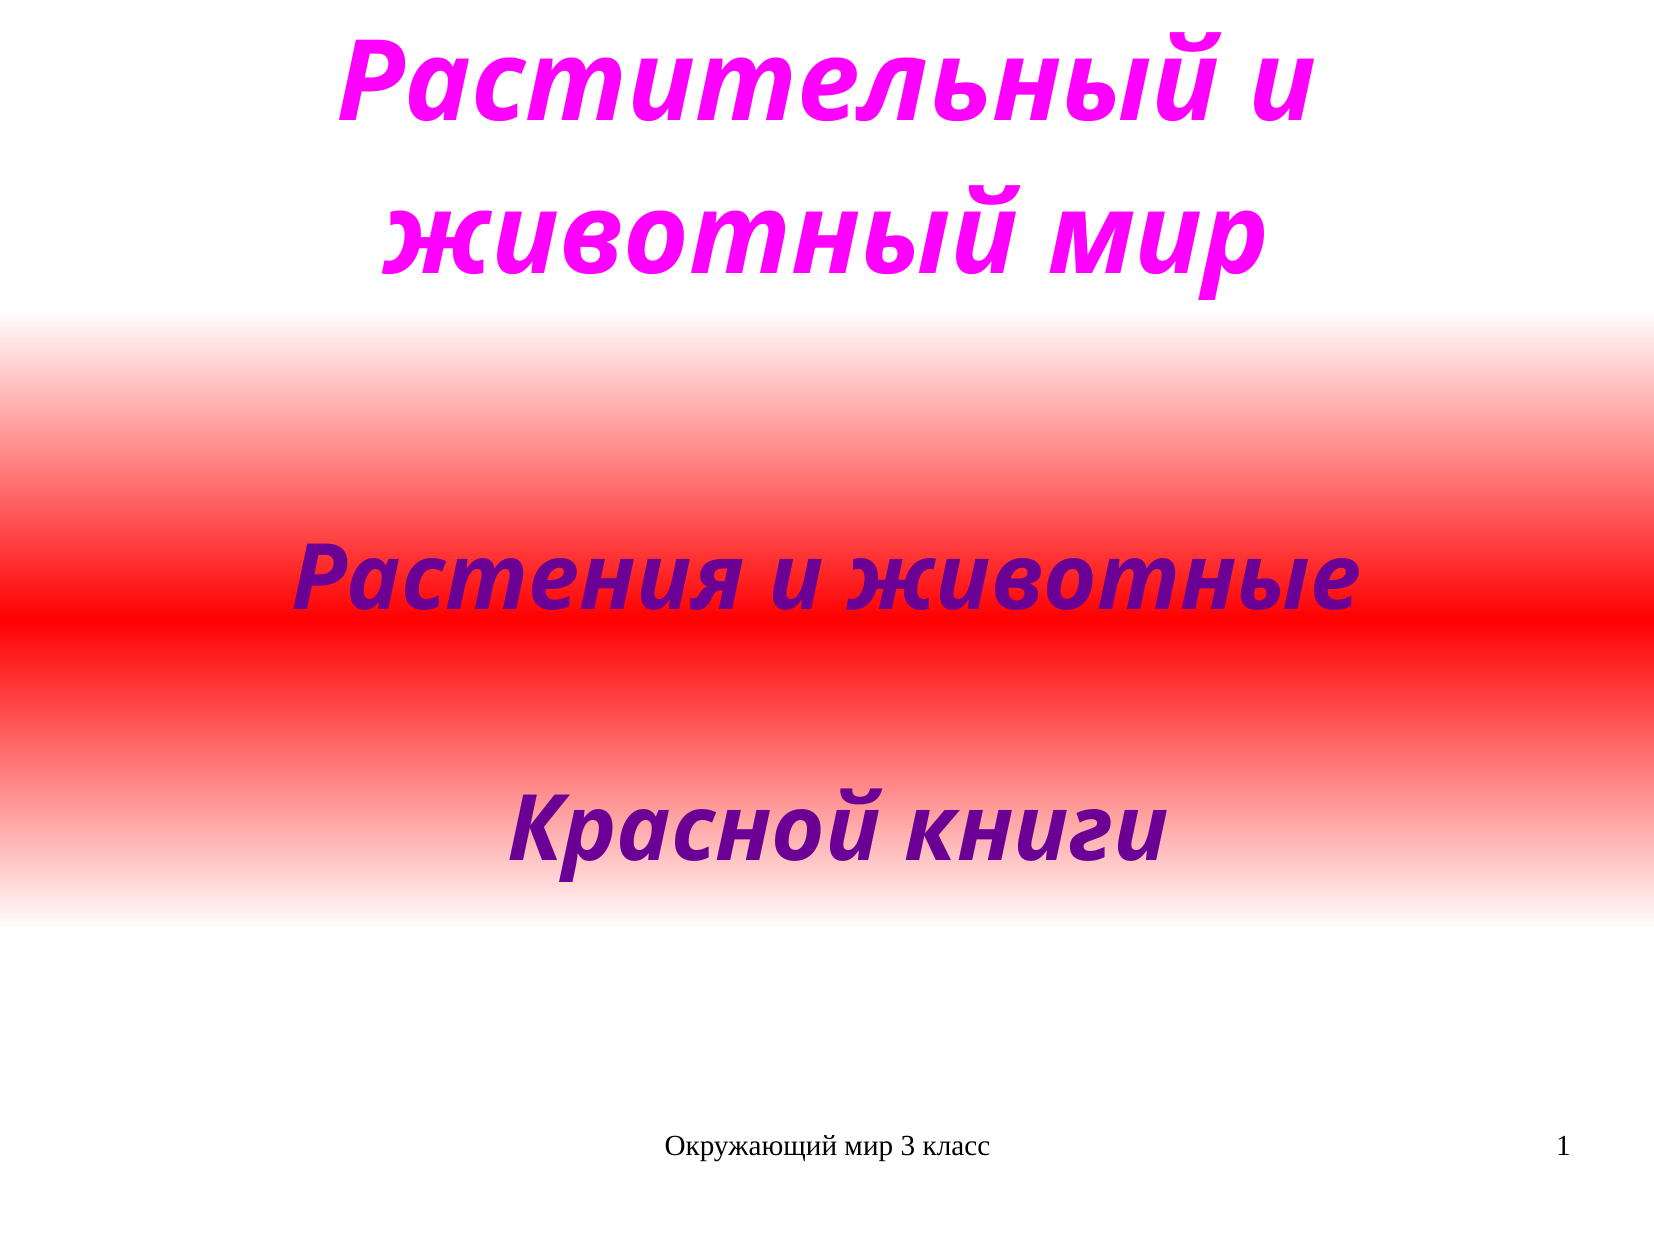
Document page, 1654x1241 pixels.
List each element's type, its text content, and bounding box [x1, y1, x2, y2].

subtitle Растения и животные Красной книги [82, 290, 1571, 1109]
title Растительный и животный мир [82, 49, 1571, 257]
